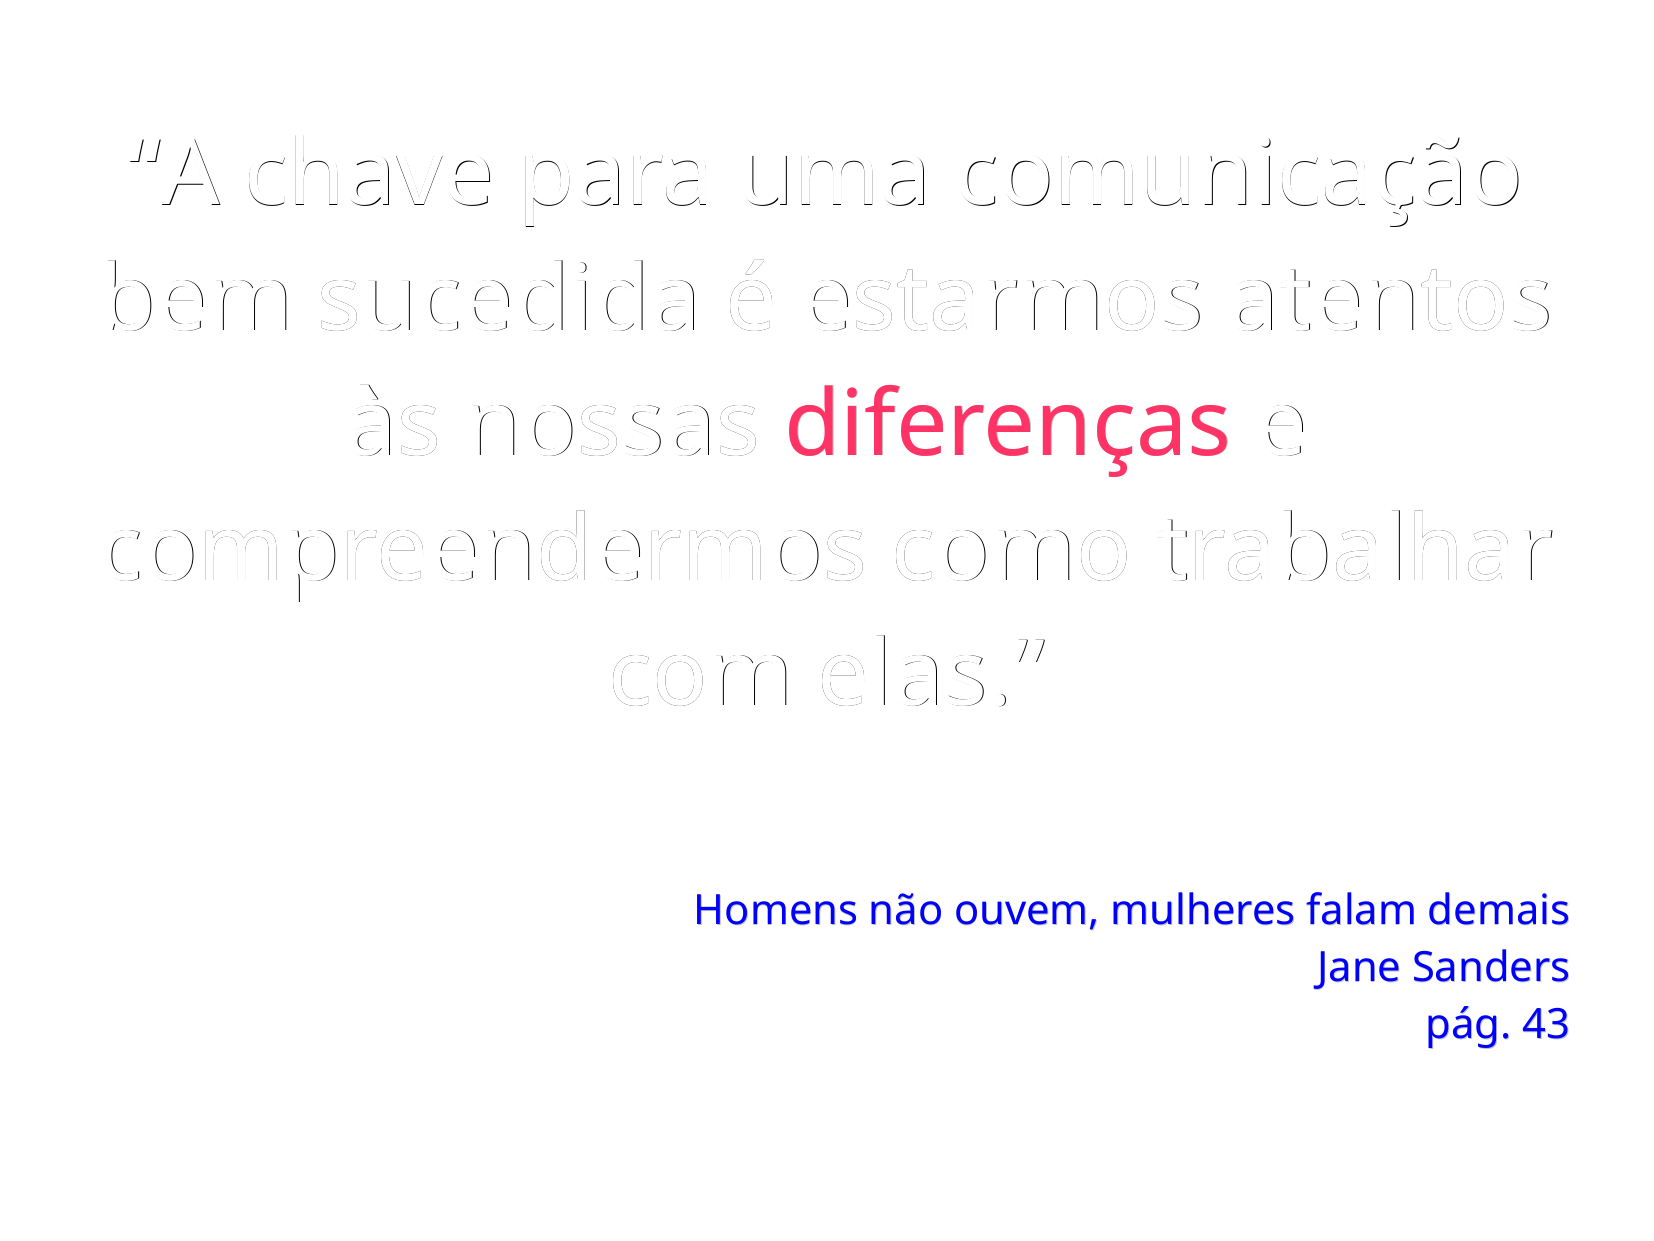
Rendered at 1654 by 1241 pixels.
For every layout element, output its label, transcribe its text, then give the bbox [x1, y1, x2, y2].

subtitle “A chave para uma comunicação bem sucedida é estarmos atentos às nossas diferenças e compreendermos como trabalhar com elas.” Homens não ouvem, mulheres falam demais Jane Sanders pág. 43 [82, 56, 1571, 1102]
